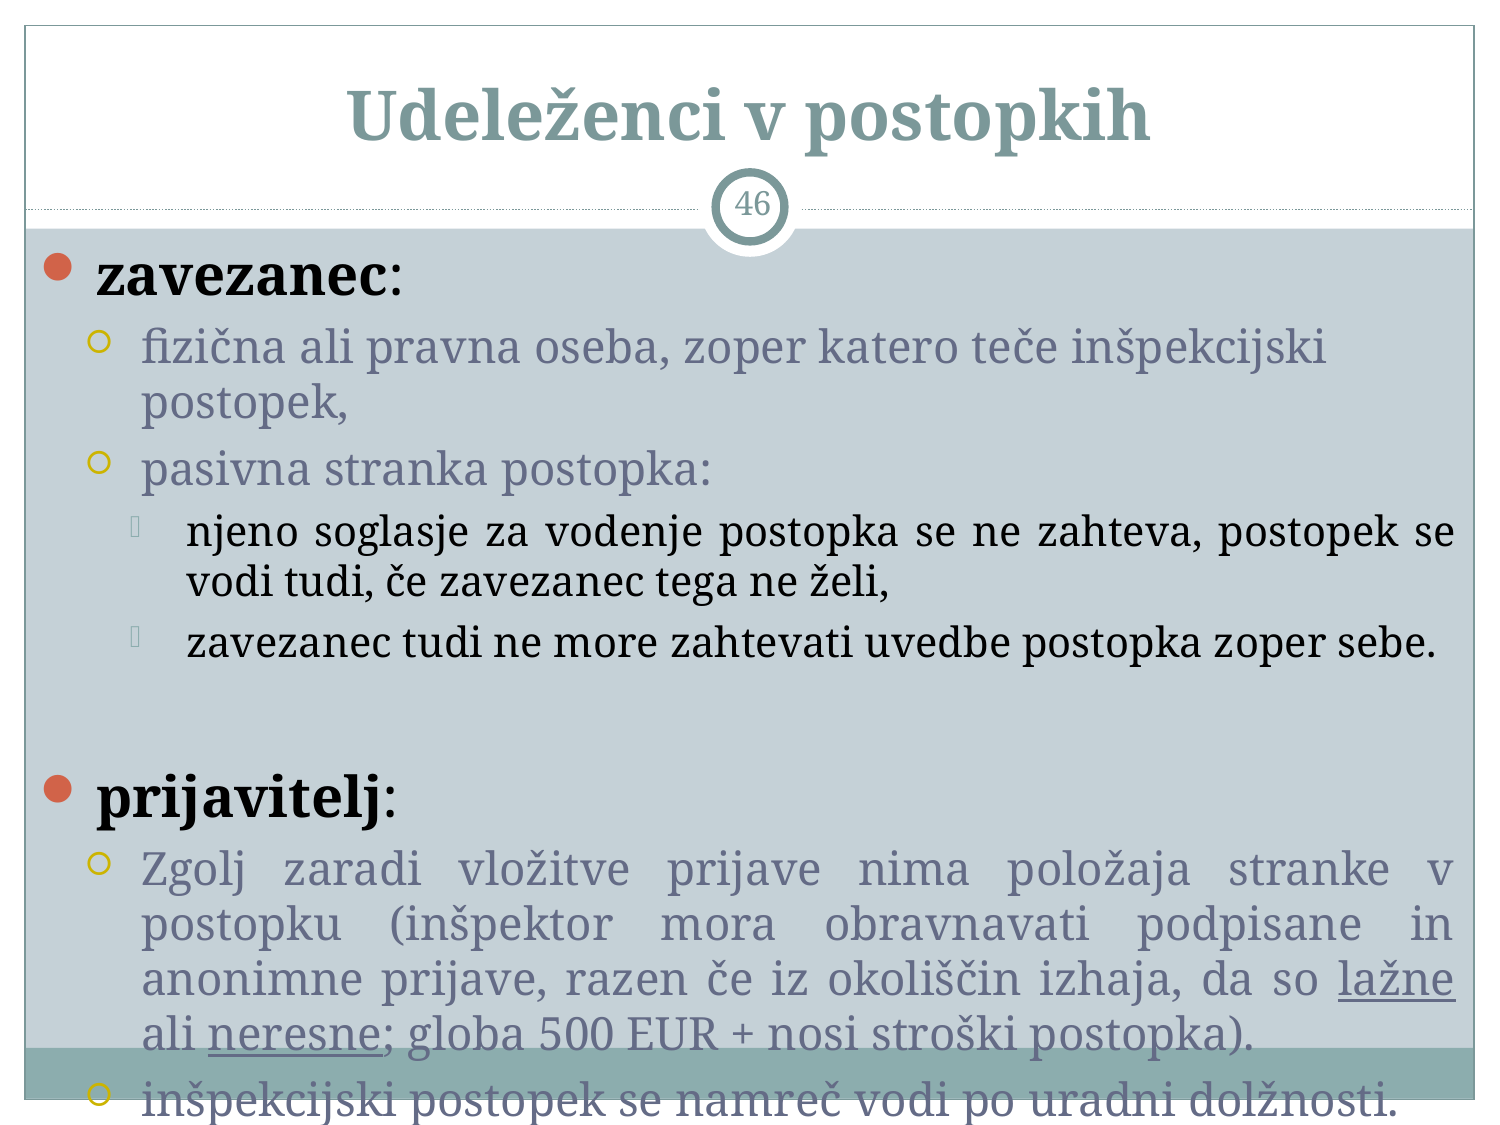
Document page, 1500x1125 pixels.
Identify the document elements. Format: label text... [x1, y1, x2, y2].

title Udeleženci v postopkih [49, 37, 1450, 162]
text_box <number> [715, 168, 791, 241]
list zavezanec: fizična ali pravna oseba, zoper katero teče inšpekcijski postopek, pasivna stranka postopka: njeno soglasje za vodenje postopka se ne zahteva, postopek se vodi tudi, če zavezanec tega ne želi, zavezanec tudi ne more zahtevati uvedbe postopka zoper sebe. prijavitelj: Zgolj zaradi vložitve prijave nima položaja stranke v postopku (inšpektor mora obravnavati podpisane in anonimne prijave, razen če iz okoliščin izhaja, da so lažne ali neresne; globa 500 EUR + nosi stroški postopka). inšpekcijski postopek se namreč vodi po uradni dolžnosti. [17, 231, 1471, 1079]
